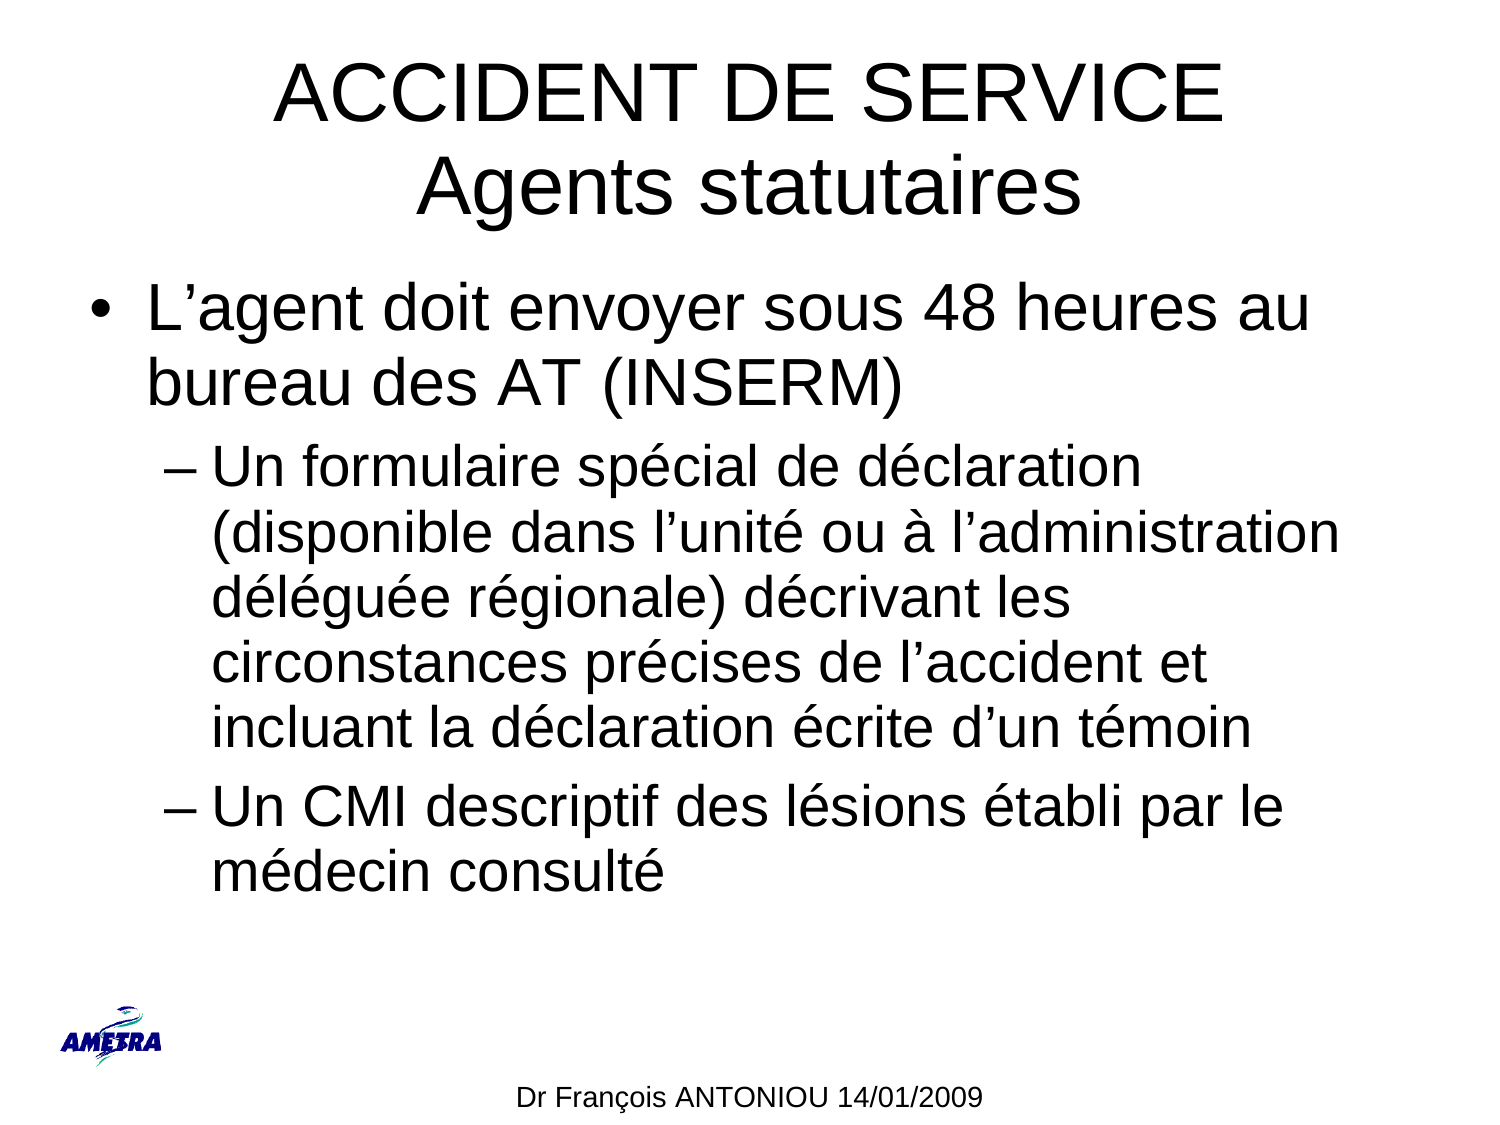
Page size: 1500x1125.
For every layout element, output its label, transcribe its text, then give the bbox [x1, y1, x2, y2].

picture [41, 984, 184, 1093]
title ACCIDENT DE SERVICE Agents statutaires [75, 31, 1426, 247]
list L’agent doit envoyer sous 48 heures au bureau des AT (INSERM) Un formulaire spécial de déclaration (disponible dans l’unité ou à l’administration déléguée régionale) décrivant les circonstances précises de l’accident et incluant la déclaration écrite d’un témoin Un CMI descriptif des lésions établi par le médecin consulté [75, 262, 1426, 1005]
